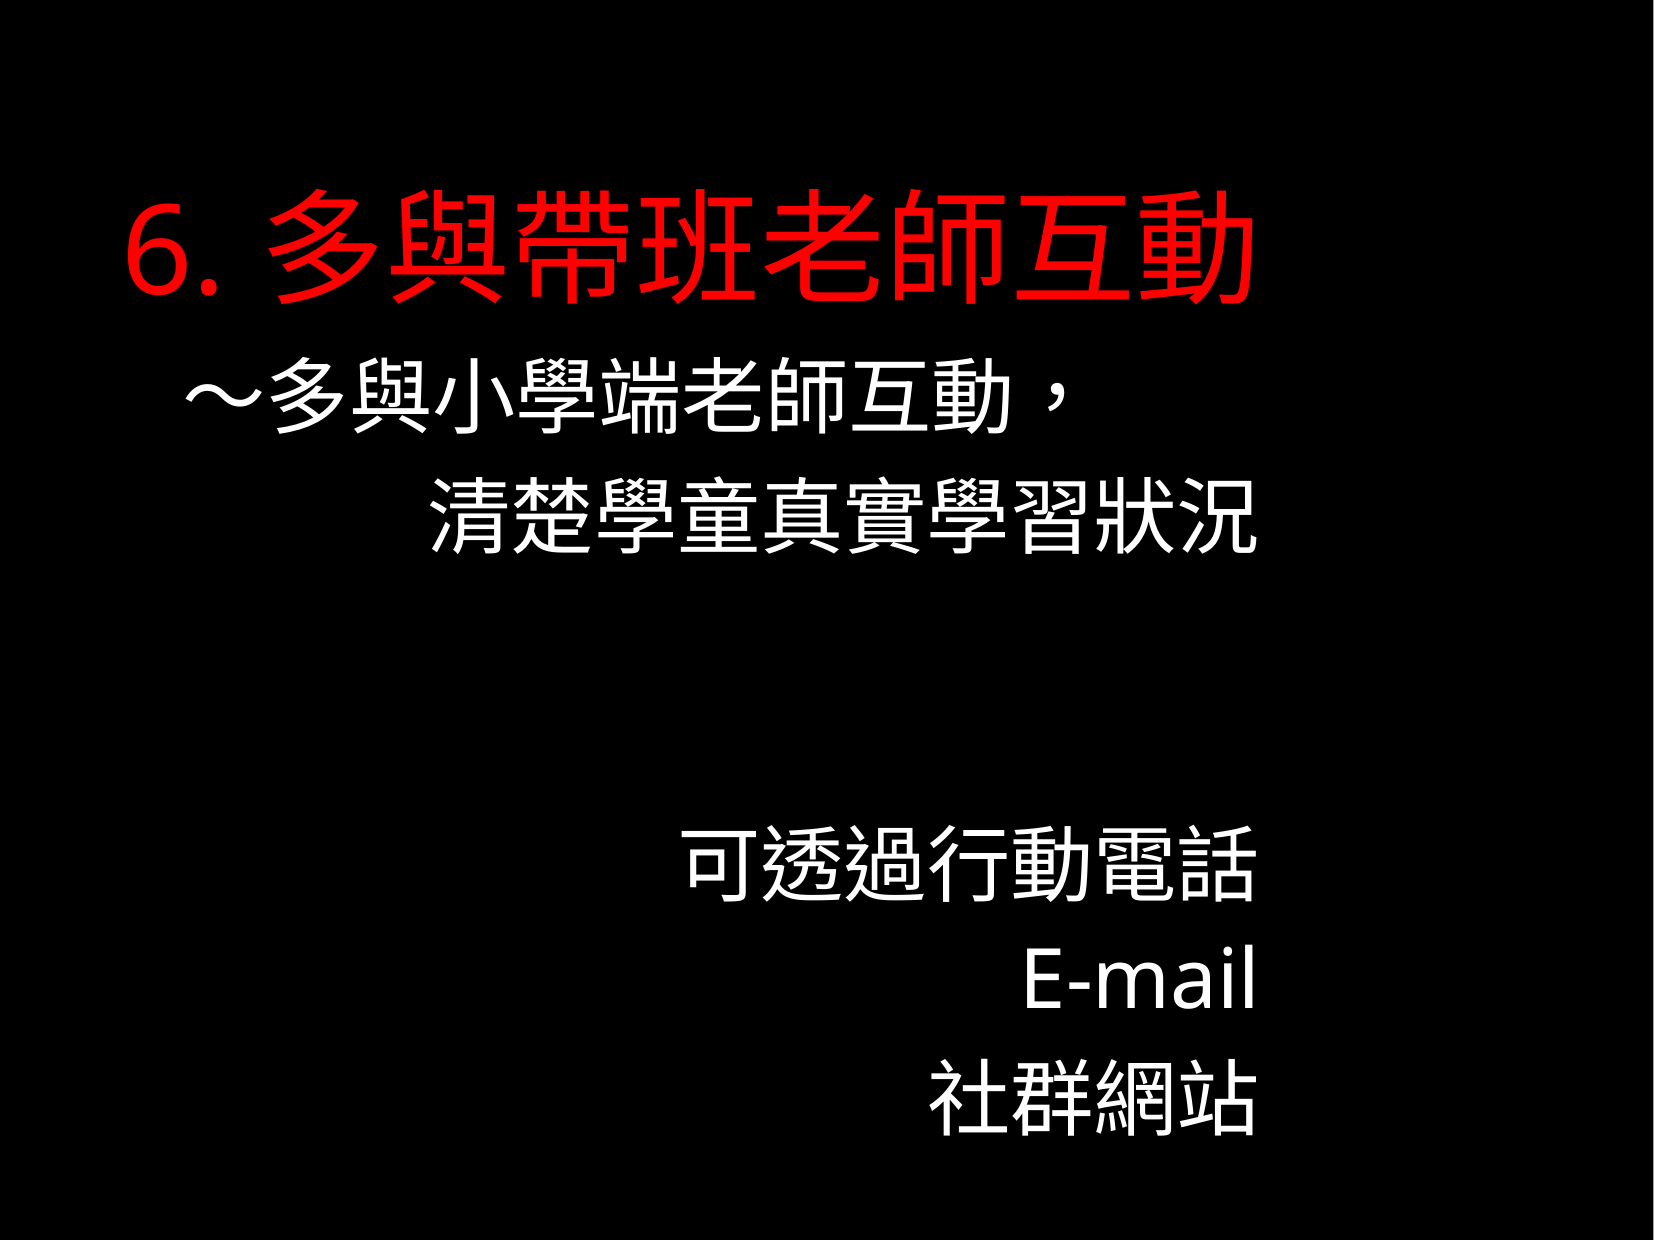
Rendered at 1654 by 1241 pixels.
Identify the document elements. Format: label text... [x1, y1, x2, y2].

text_box 6.多與帶班老師互動 ～多與小學端老師互動， 清楚學童真實學習狀況 可透過行動電話 E-mail 社群網站 [106, 141, 1595, 948]
